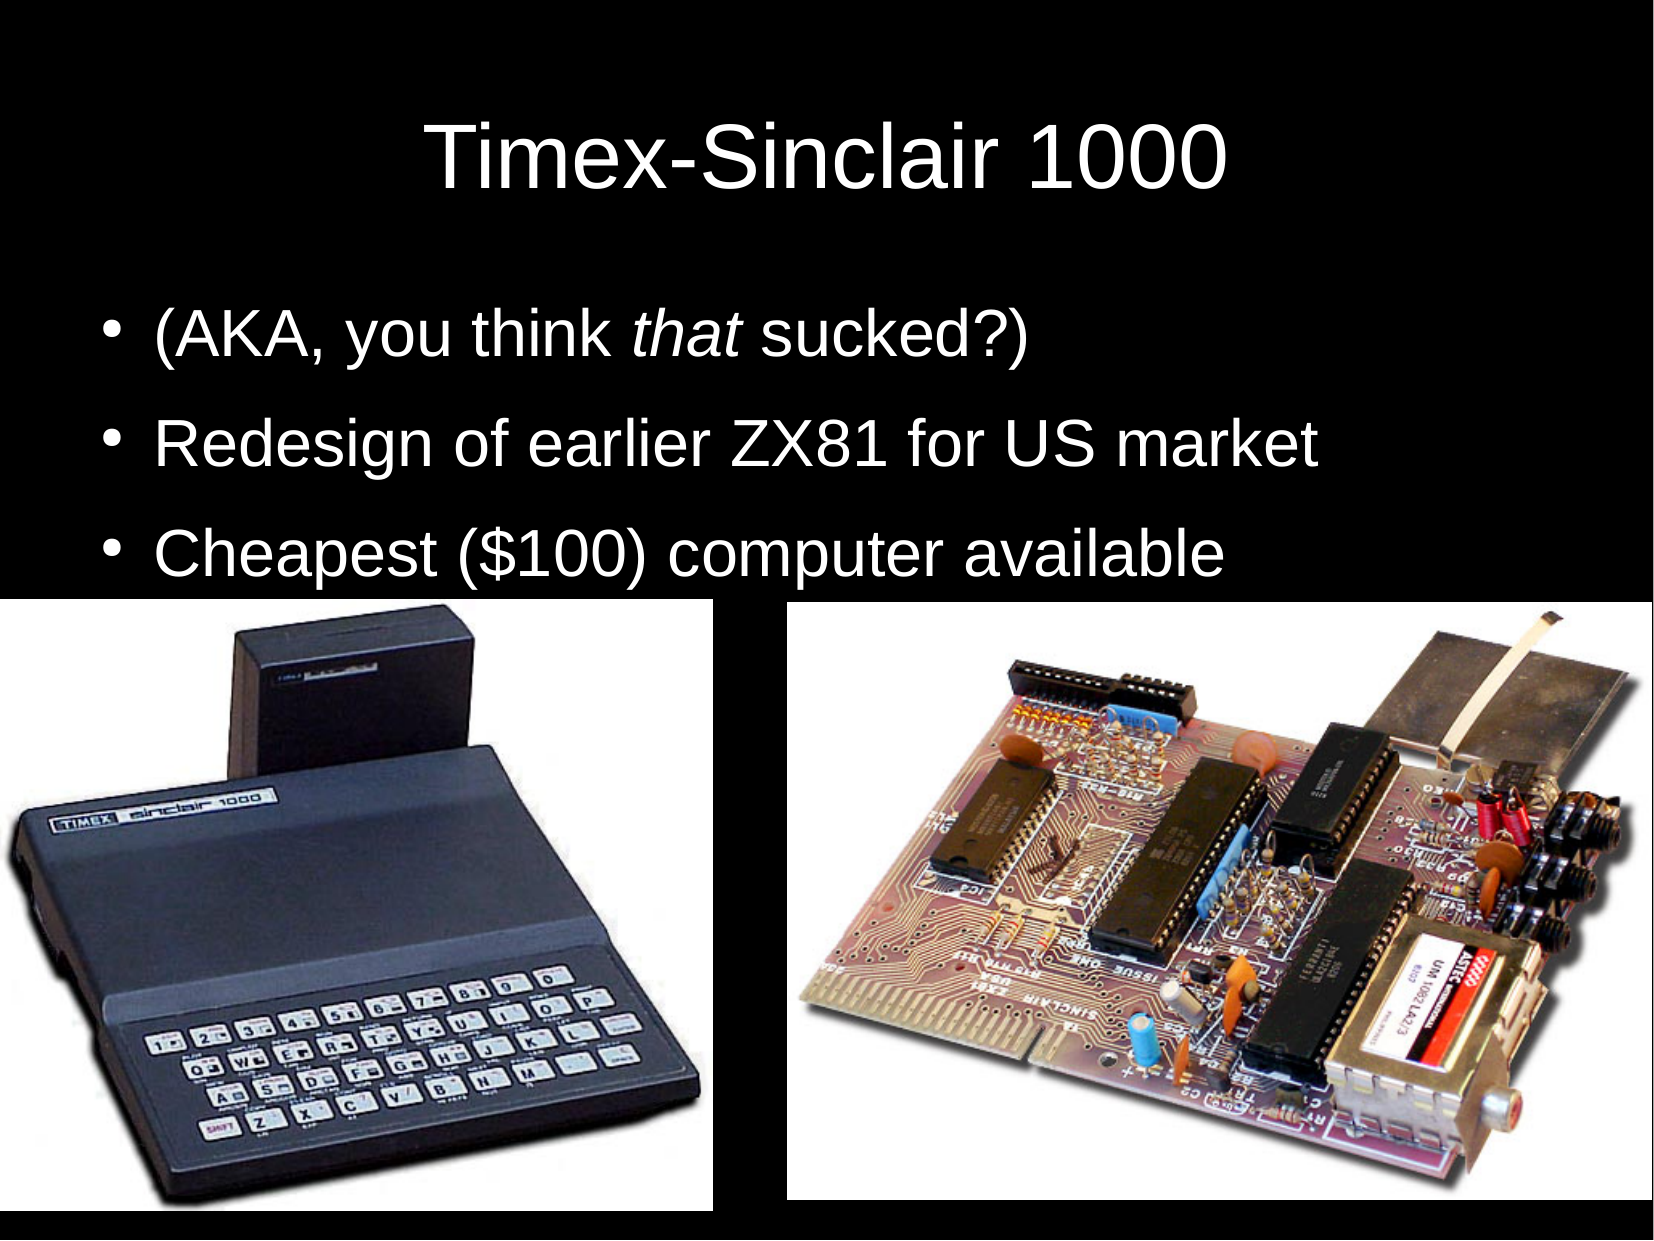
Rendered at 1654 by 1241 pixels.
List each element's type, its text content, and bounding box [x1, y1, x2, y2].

picture [0, 599, 713, 1211]
picture [787, 602, 1652, 1201]
title Timex-Sinclair 1000 [82, 56, 1570, 248]
list (AKA, you think that sucked?) Redesign of earlier ZX81 for US market Cheapest ($100) computer available [82, 290, 1570, 1108]
